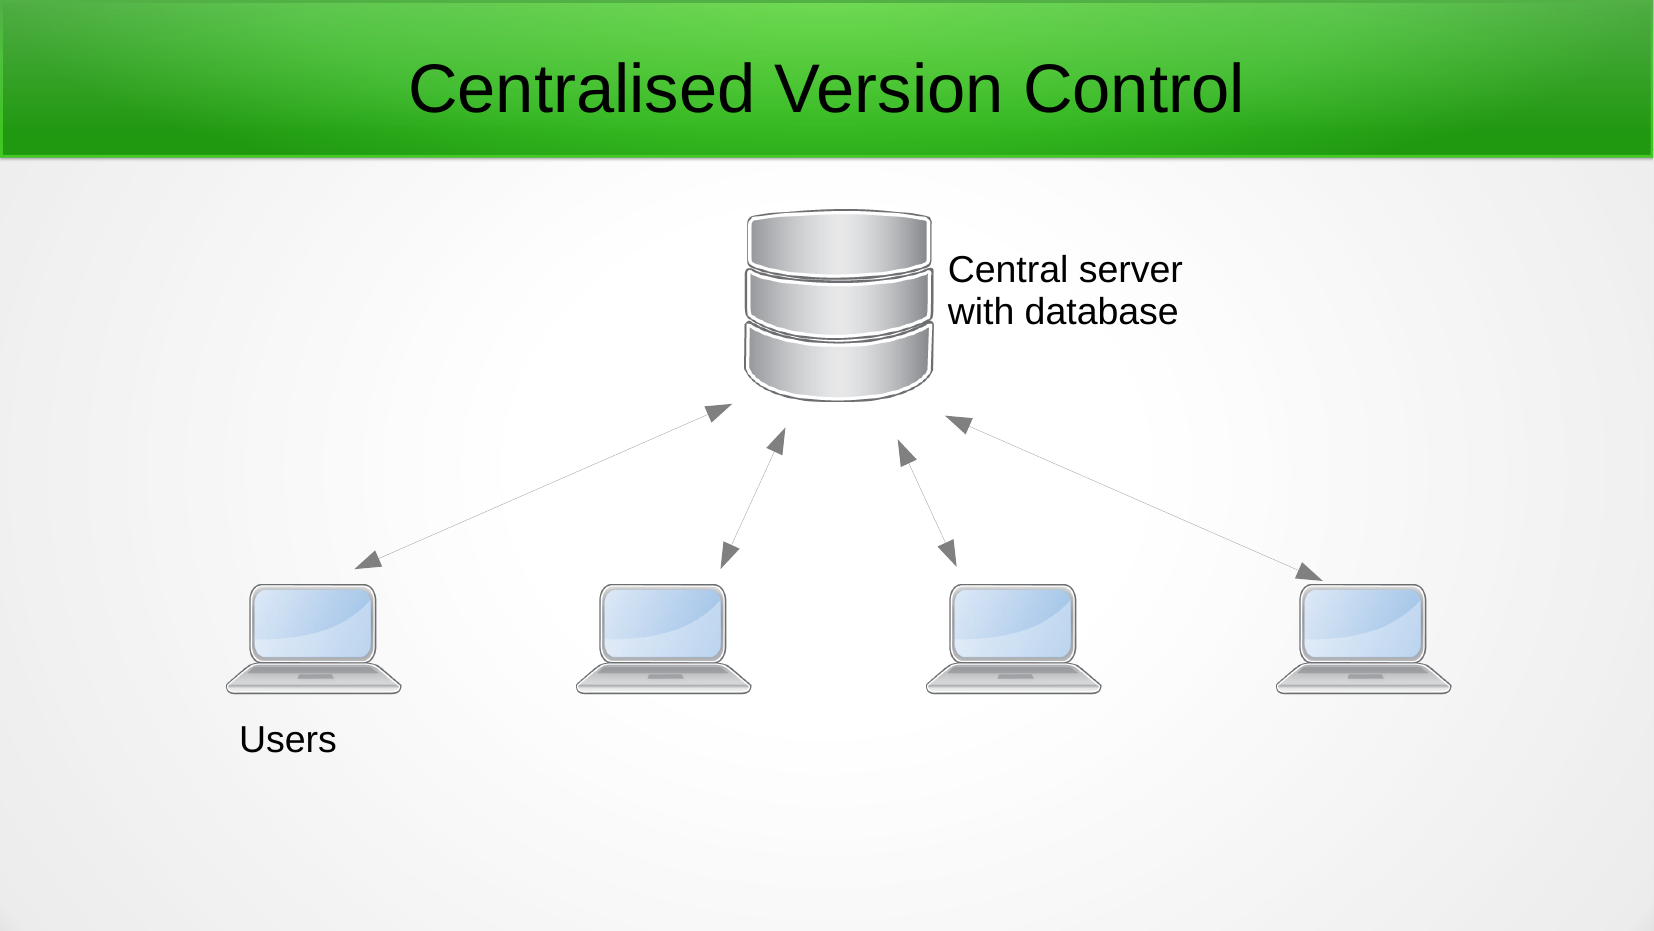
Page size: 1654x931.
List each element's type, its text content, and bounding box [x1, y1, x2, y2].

picture [744, 209, 934, 402]
picture [1268, 576, 1459, 702]
text_box Users [224, 710, 603, 768]
title Centralised Version Control [82, 35, 1571, 142]
picture [568, 576, 759, 702]
picture [218, 576, 409, 702]
text_box Central server with database [934, 240, 1217, 340]
picture [918, 576, 1109, 702]
